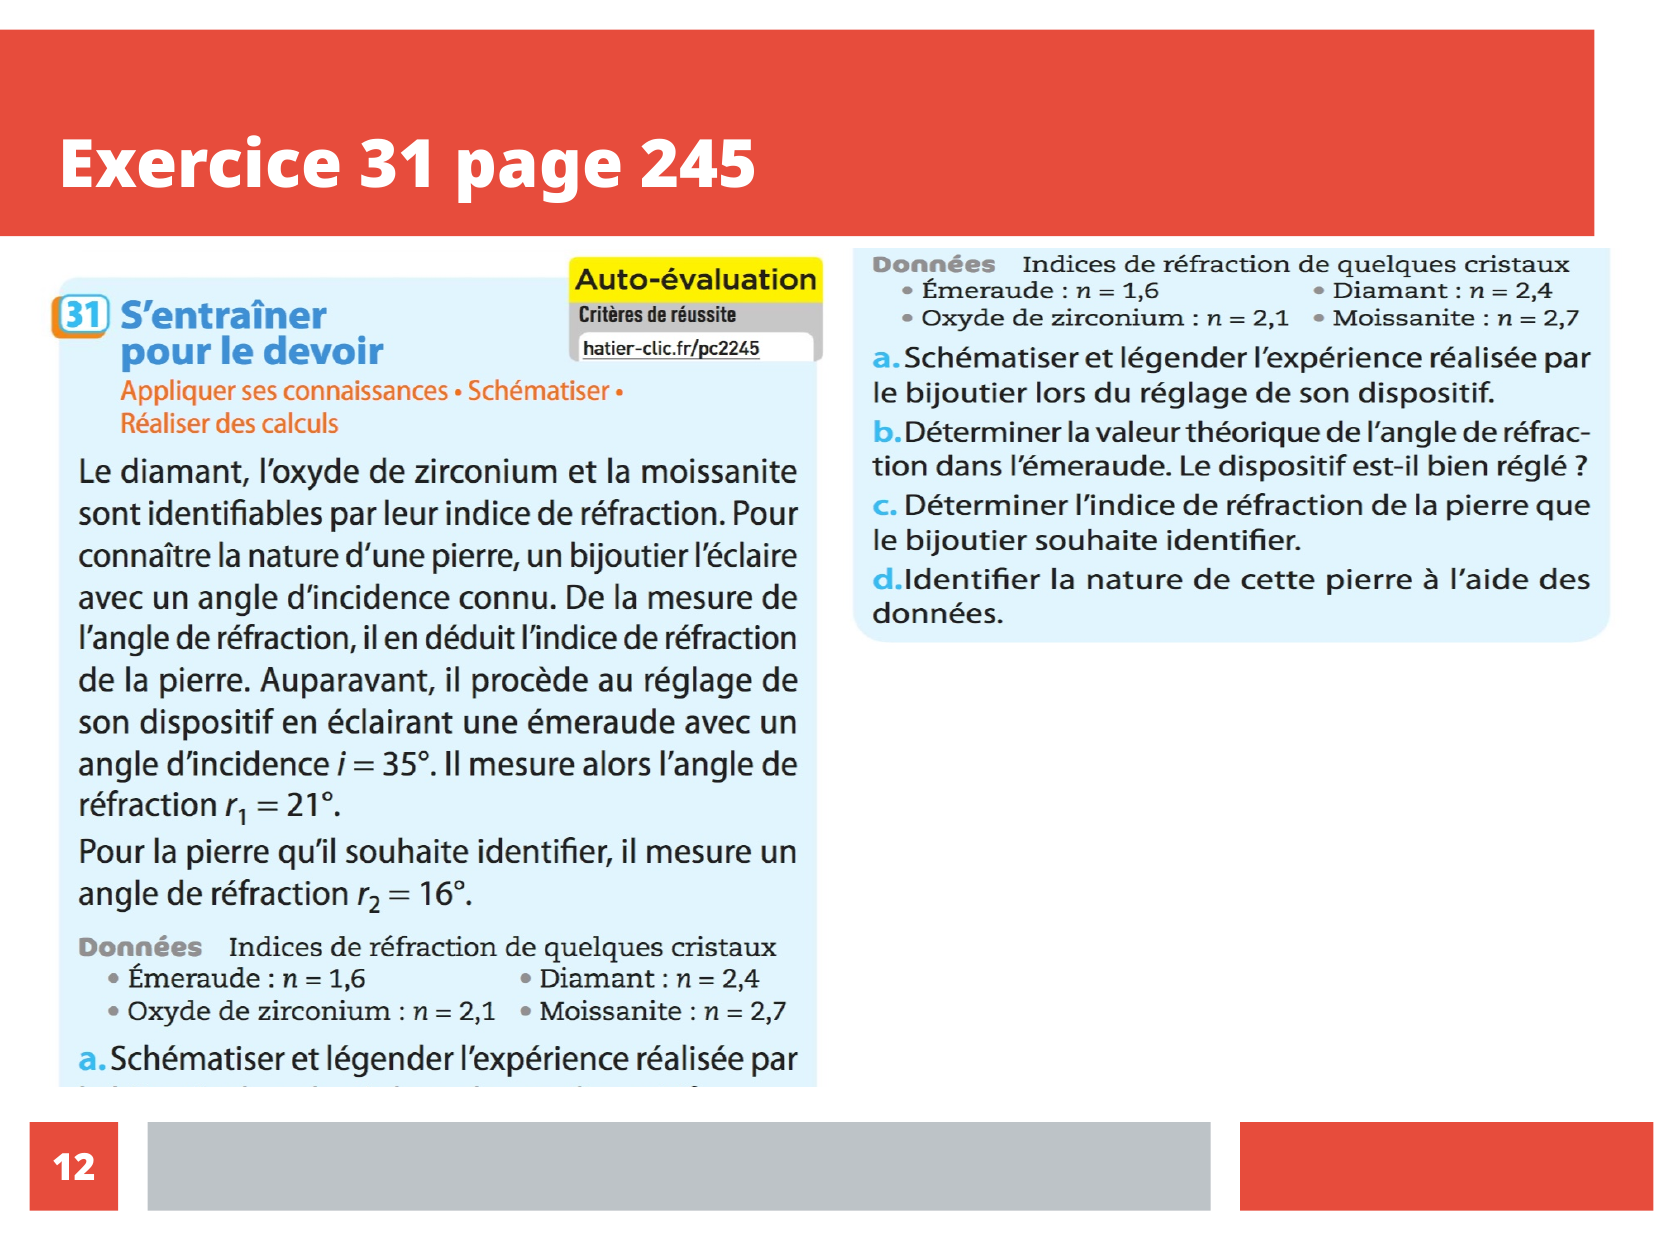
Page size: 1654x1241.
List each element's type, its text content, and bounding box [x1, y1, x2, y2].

title Exercice 31 page 245 [59, 59, 1595, 207]
picture [35, 248, 1630, 1087]
